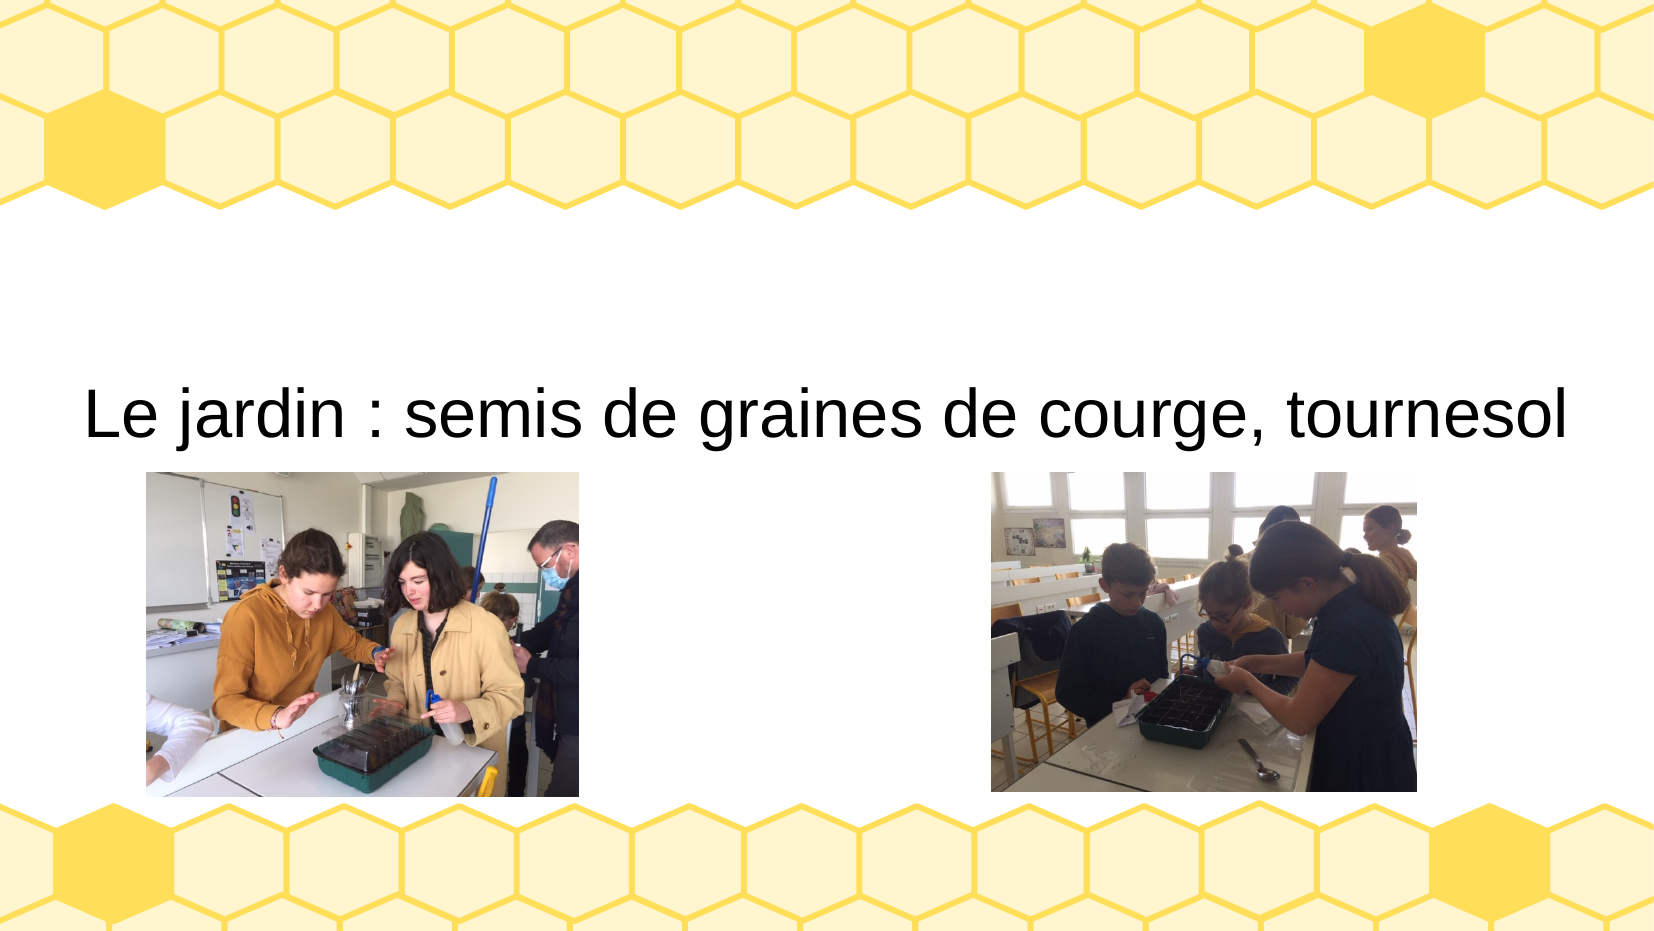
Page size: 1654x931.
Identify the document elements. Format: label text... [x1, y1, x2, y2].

title Le jardin : semis de graines de courge, tournesol [82, 314, 1571, 514]
picture [146, 472, 579, 797]
picture [991, 472, 1417, 792]
